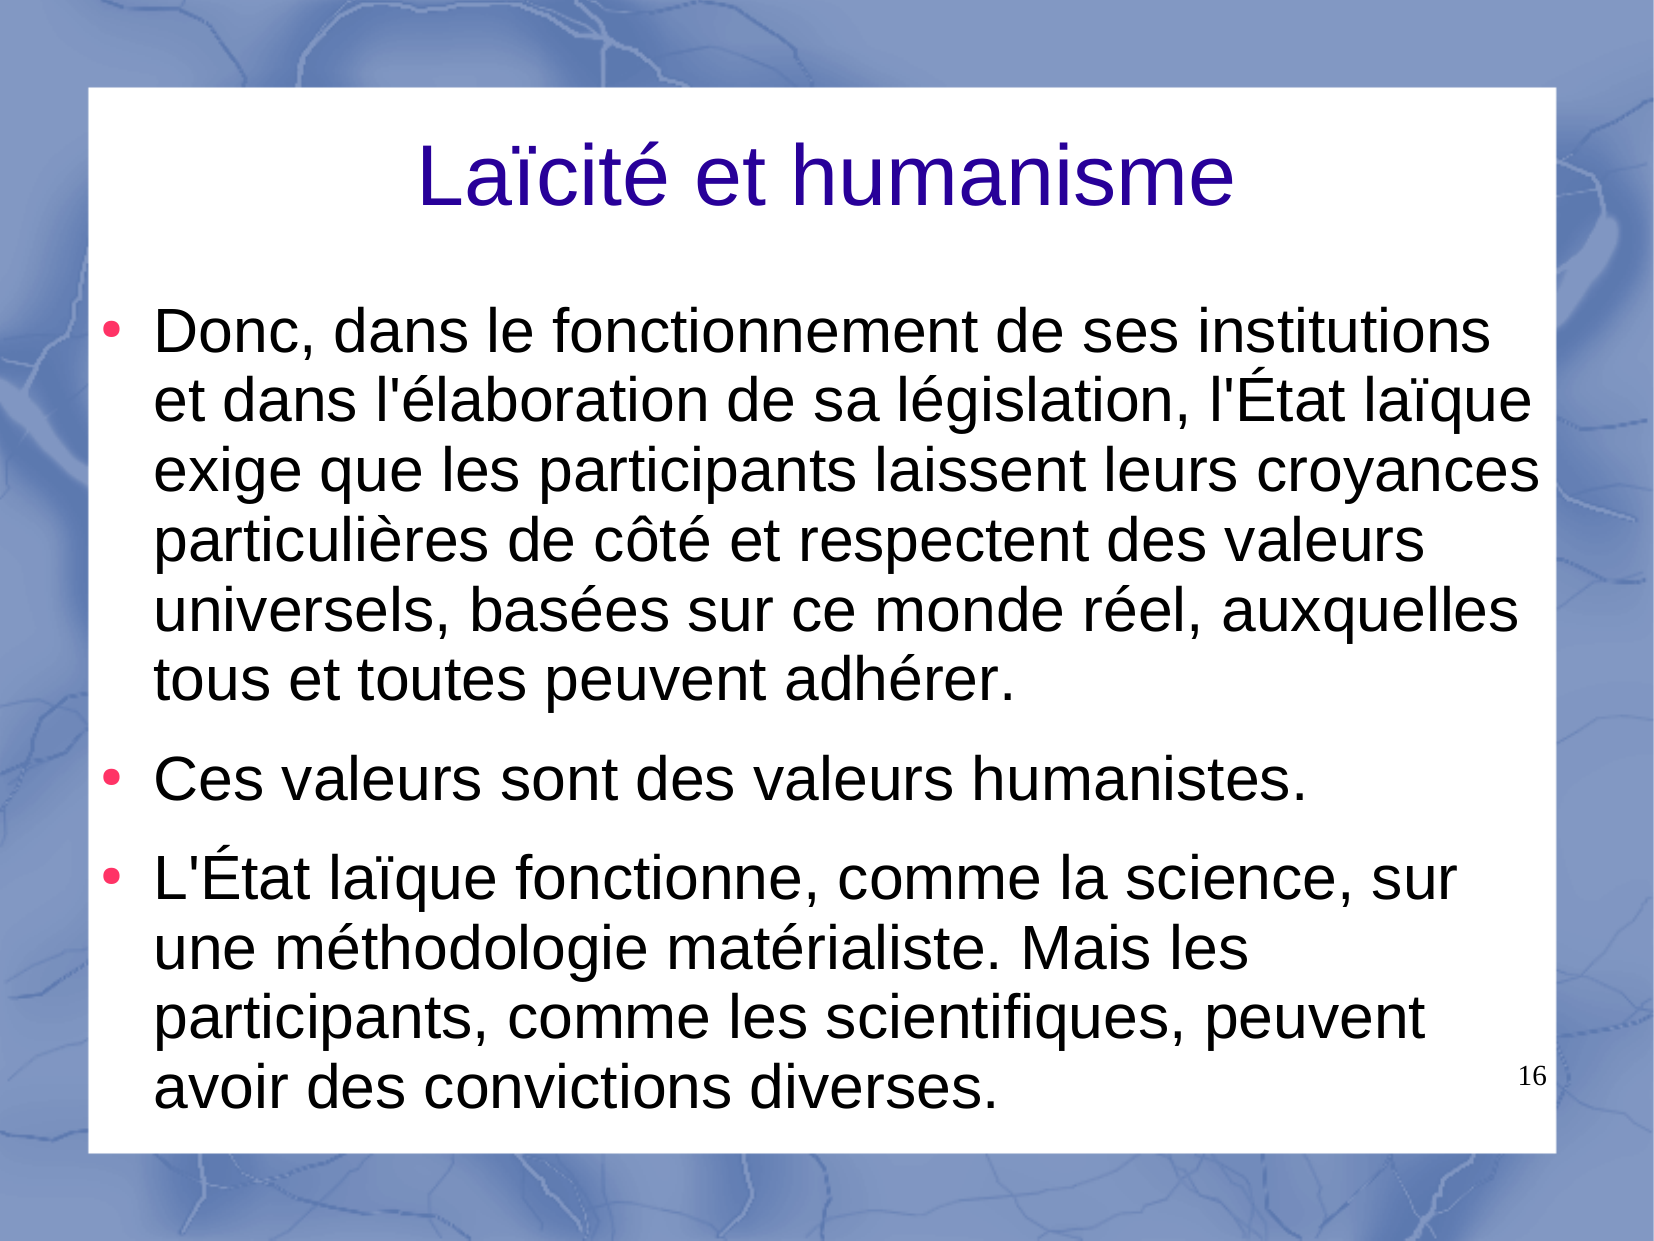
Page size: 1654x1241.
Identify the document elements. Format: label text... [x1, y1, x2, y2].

title Laïcité et humanisme [118, 90, 1536, 260]
list Donc, dans le fonctionnement de ses institutions et dans l'élaboration de sa législation, l'État laïque exige que les participants laissent leurs croyances particulières de côté et respectent des valeurs universels, basées sur ce monde réel, auxquelles tous et toutes peuvent adhérer. Ces valeurs sont des valeurs humanistes. L'État laïque fonctionne, comme la science, sur une méthodologie matérialiste. Mais les participants, comme les scientifiques, peuvent avoir des convictions diverses. [82, 295, 1548, 1241]
picture [0, 0, 1654, 1241]
